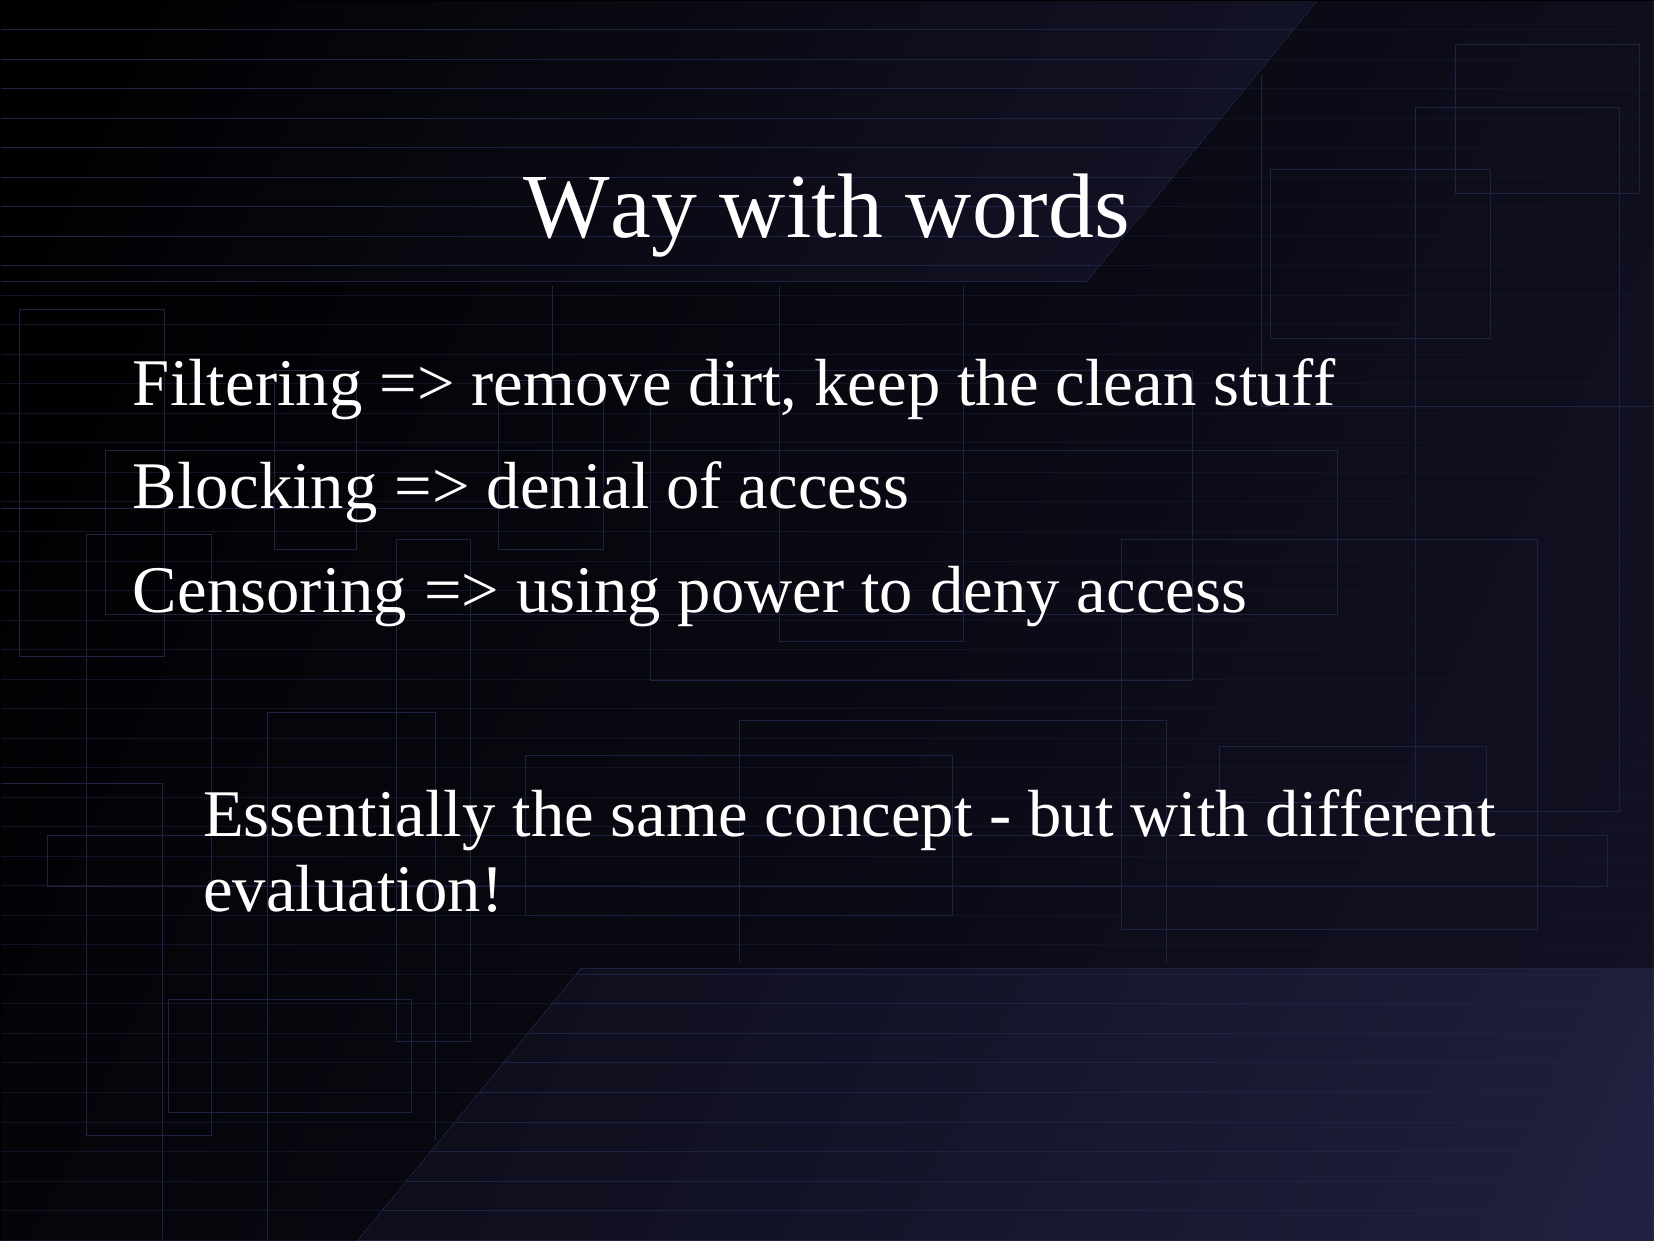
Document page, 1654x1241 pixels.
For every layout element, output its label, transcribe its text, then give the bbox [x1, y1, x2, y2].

title Way with words [121, 102, 1534, 311]
list Filtering => remove dirt, keep the clean stuff Blocking => denial of access Censoring => using power to deny access Essentially the same concept - but with different evaluation! [121, 344, 1534, 1127]
